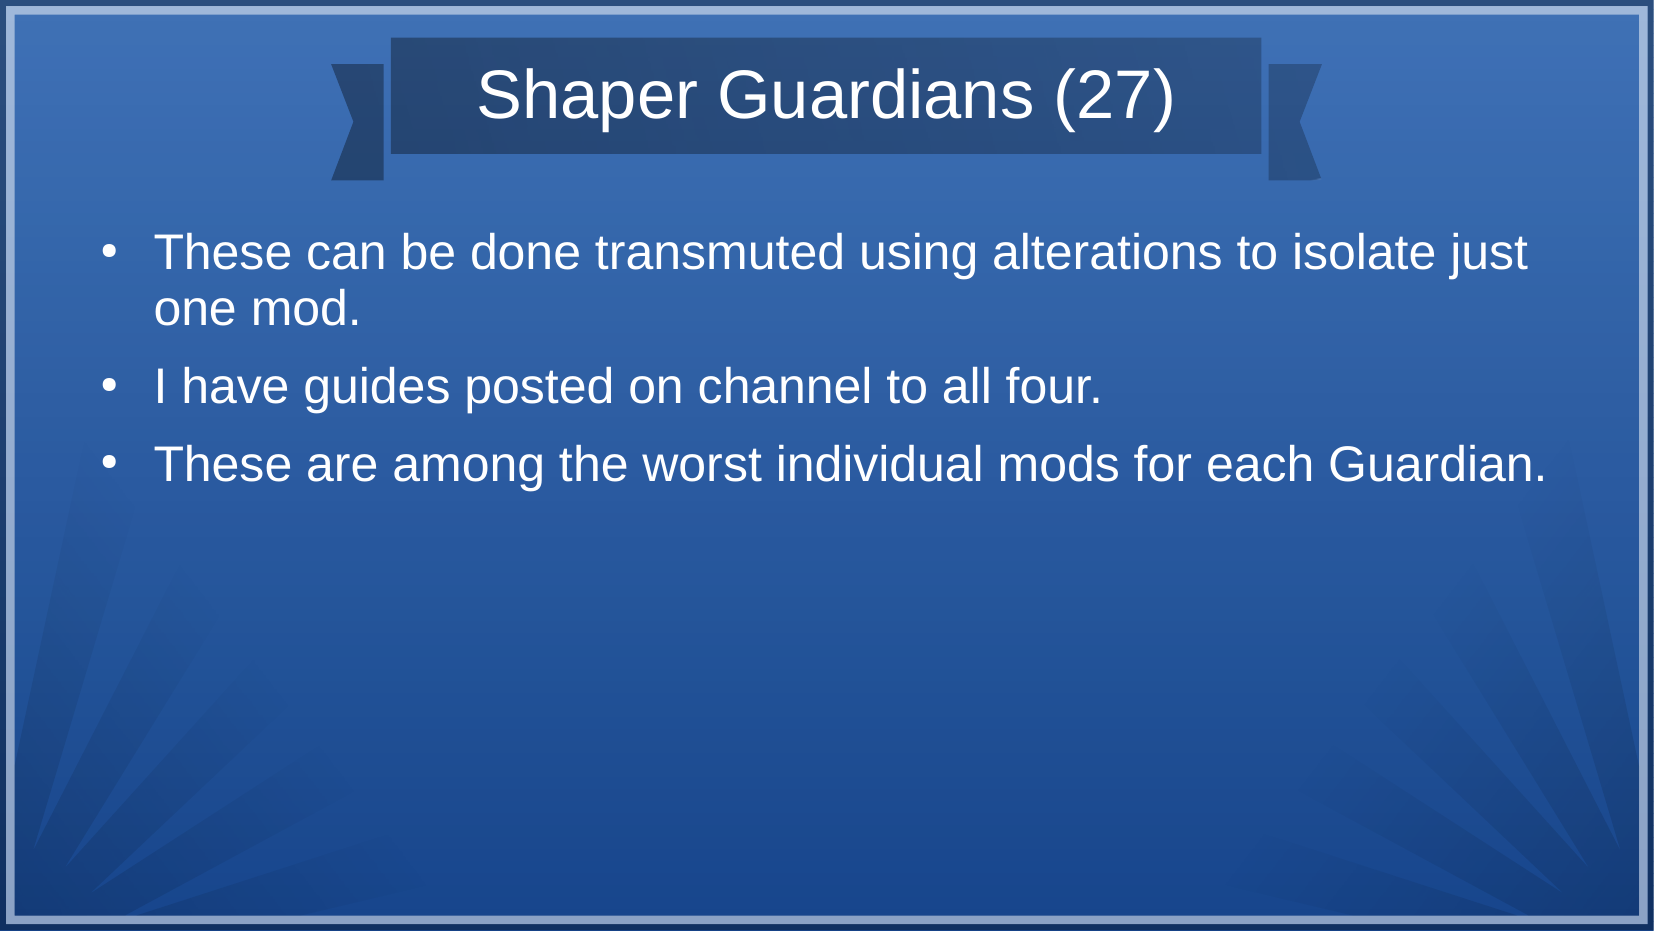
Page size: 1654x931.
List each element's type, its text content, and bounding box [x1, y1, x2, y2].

title Shaper Guardians (27) [389, 35, 1264, 154]
list These can be done transmuted using alterations to isolate just one mod. I have guides posted on channel to all four. These are among the worst individual mods for each Guardian. [82, 224, 1571, 848]
